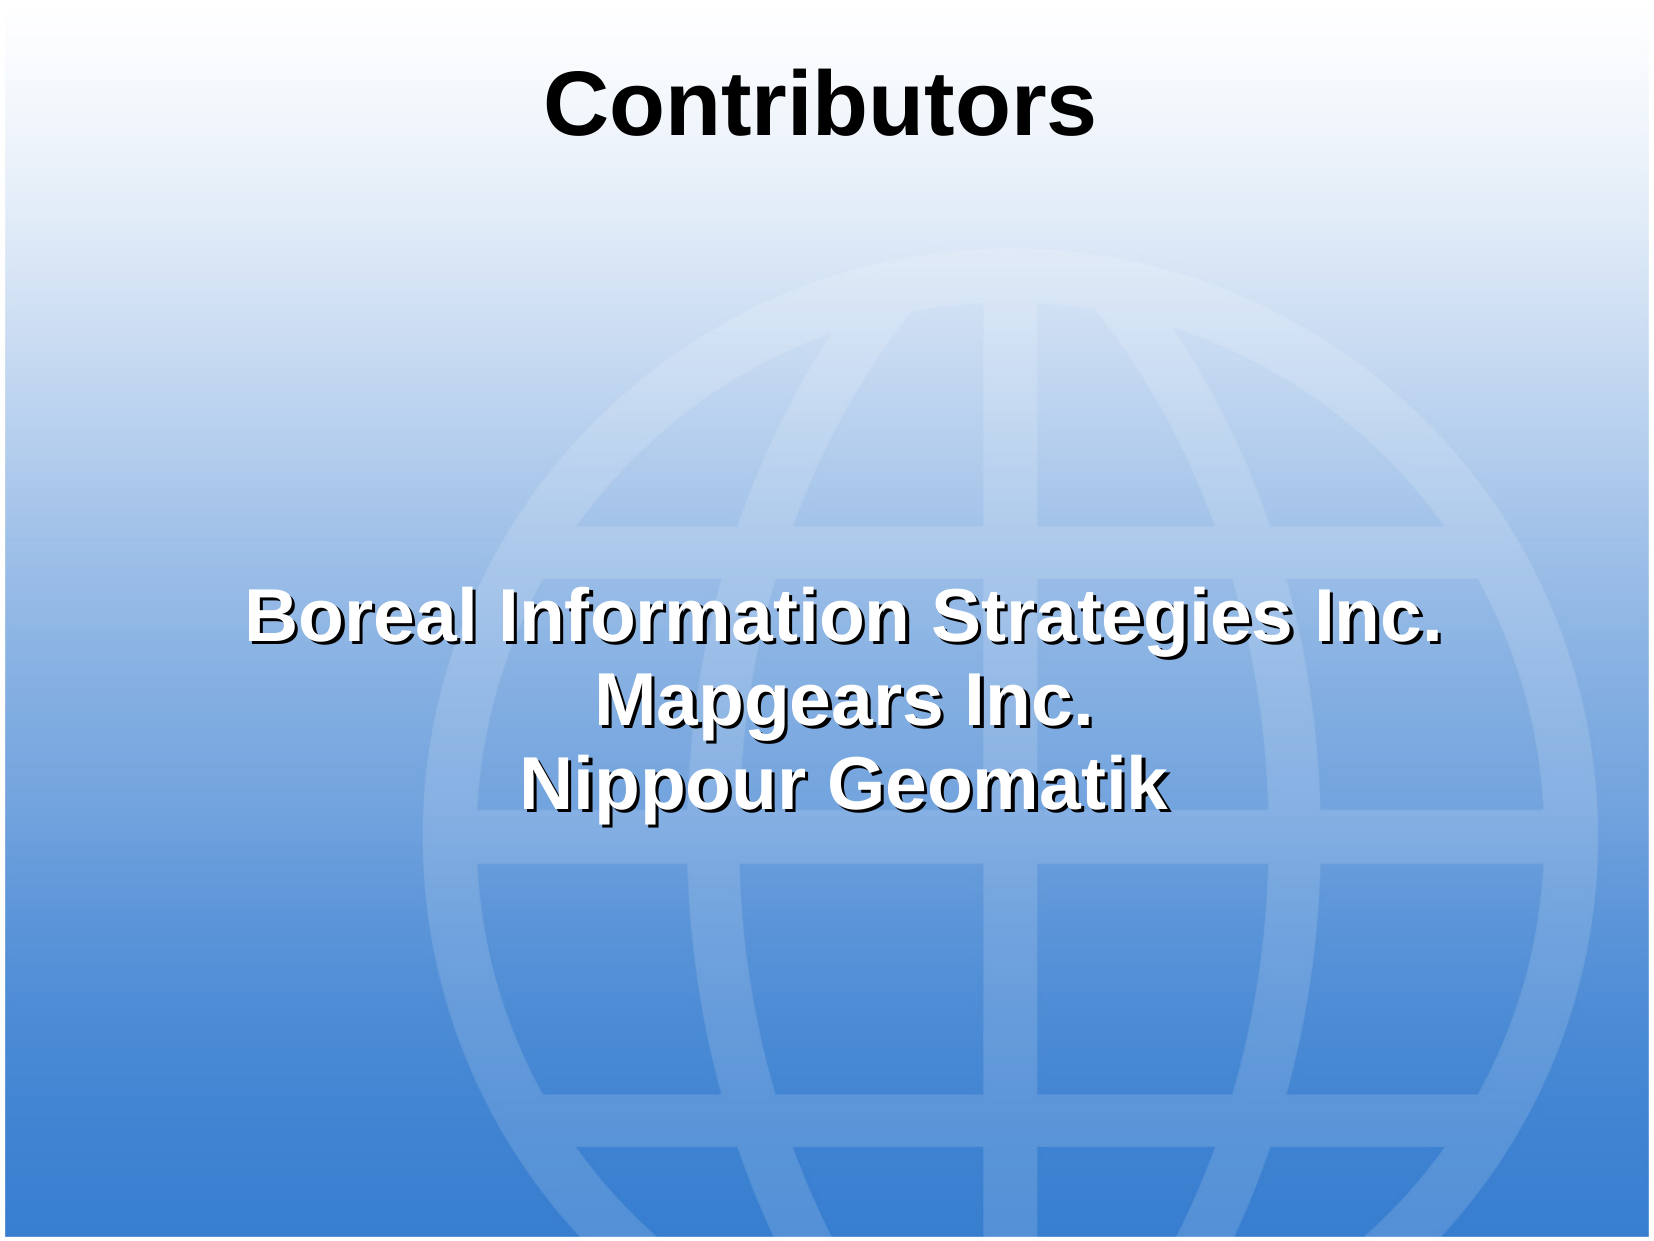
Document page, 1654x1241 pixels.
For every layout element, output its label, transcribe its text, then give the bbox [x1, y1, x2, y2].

title Contributors [76, 0, 1565, 208]
picture [0, 0, 1654, 1241]
subtitle Boreal Information Strategies Inc. Mapgears Inc. Nippour Geomatik [82, 290, 1571, 1109]
